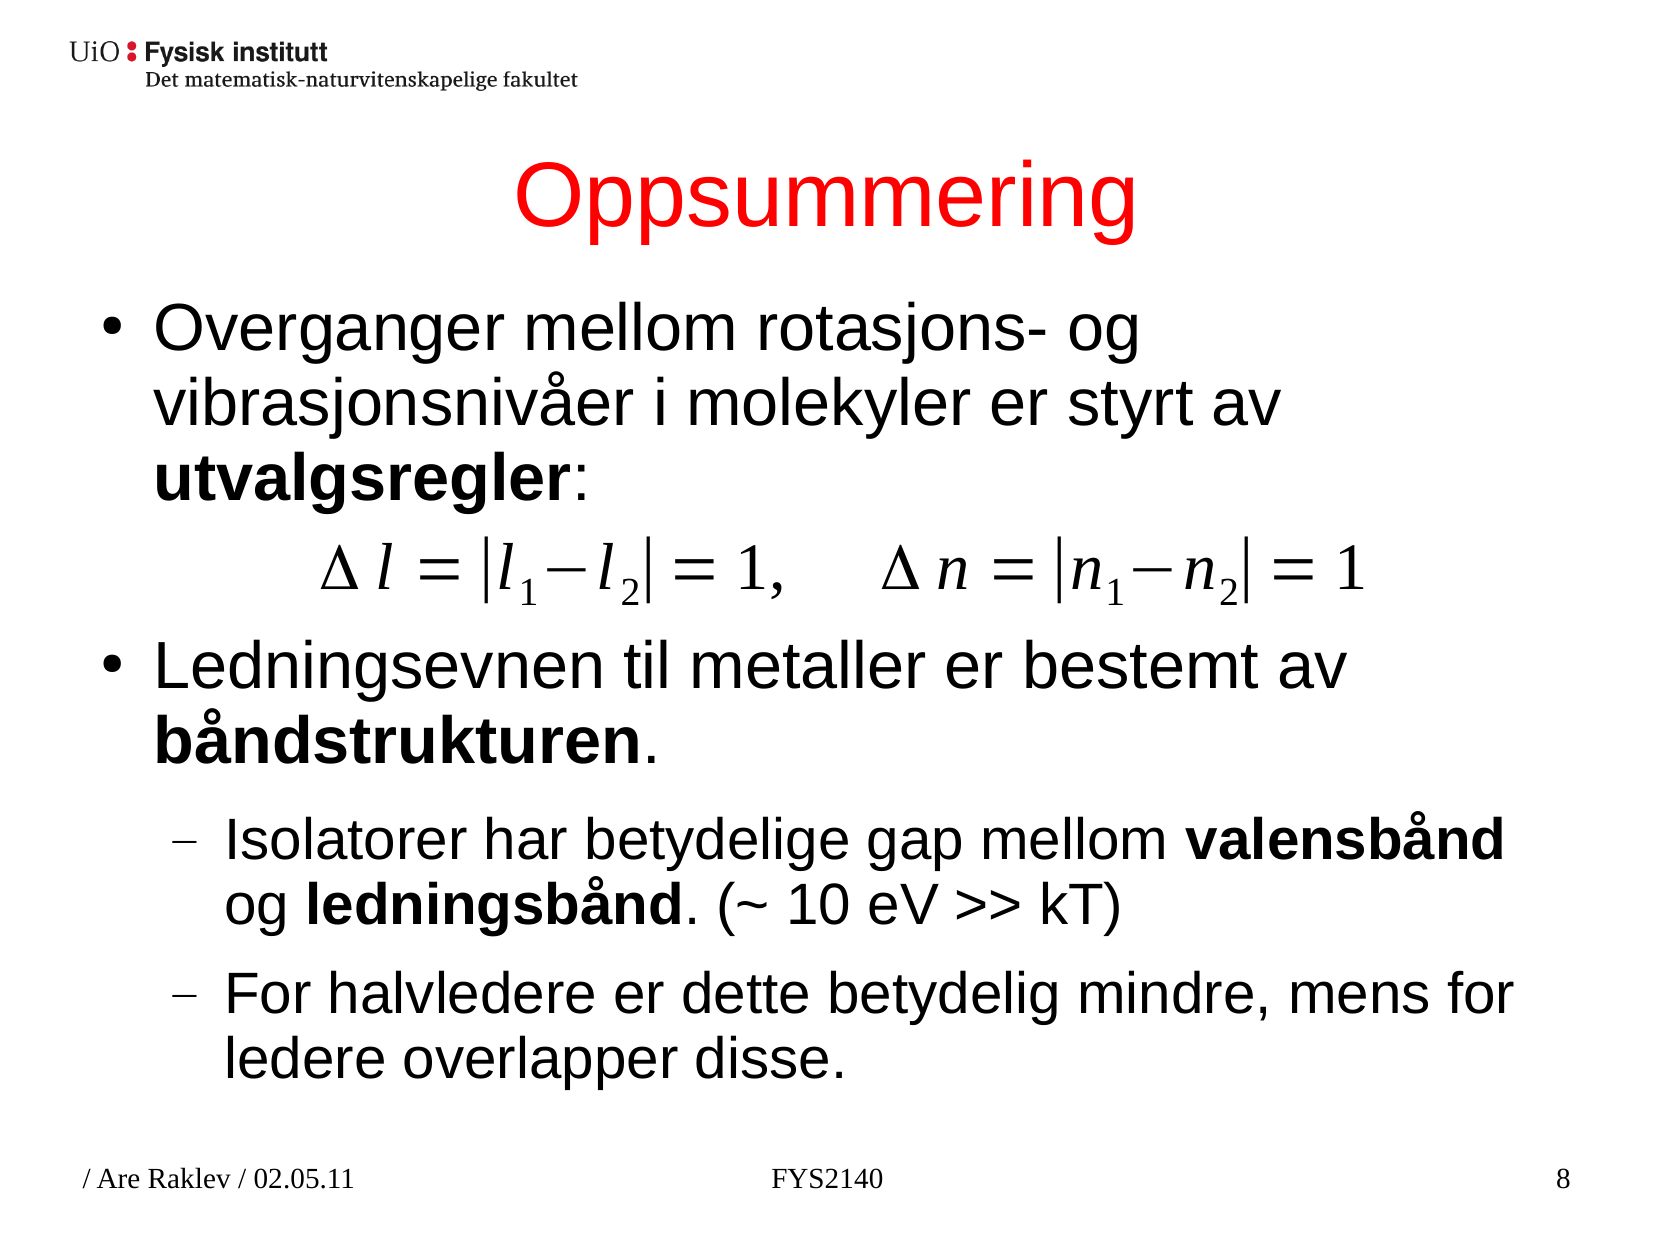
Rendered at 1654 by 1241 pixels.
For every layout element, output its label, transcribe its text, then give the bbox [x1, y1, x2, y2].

chart [311, 530, 1375, 615]
picture [68, 37, 581, 93]
title Oppsummering [82, 90, 1571, 298]
list Overganger mellom rotasjons- og vibrasjonsnivåer i molekyler er styrt av utvalgsregler: Ledningsevnen til metaller er bestemt av båndstrukturen. Isolatorer har betydelige gap mellom valensbånd og ledningsbånd. (~ 10 eV >> kT) For halvledere er dette betydelig mindre, mens for ledere overlapper disse. [82, 290, 1538, 1094]
